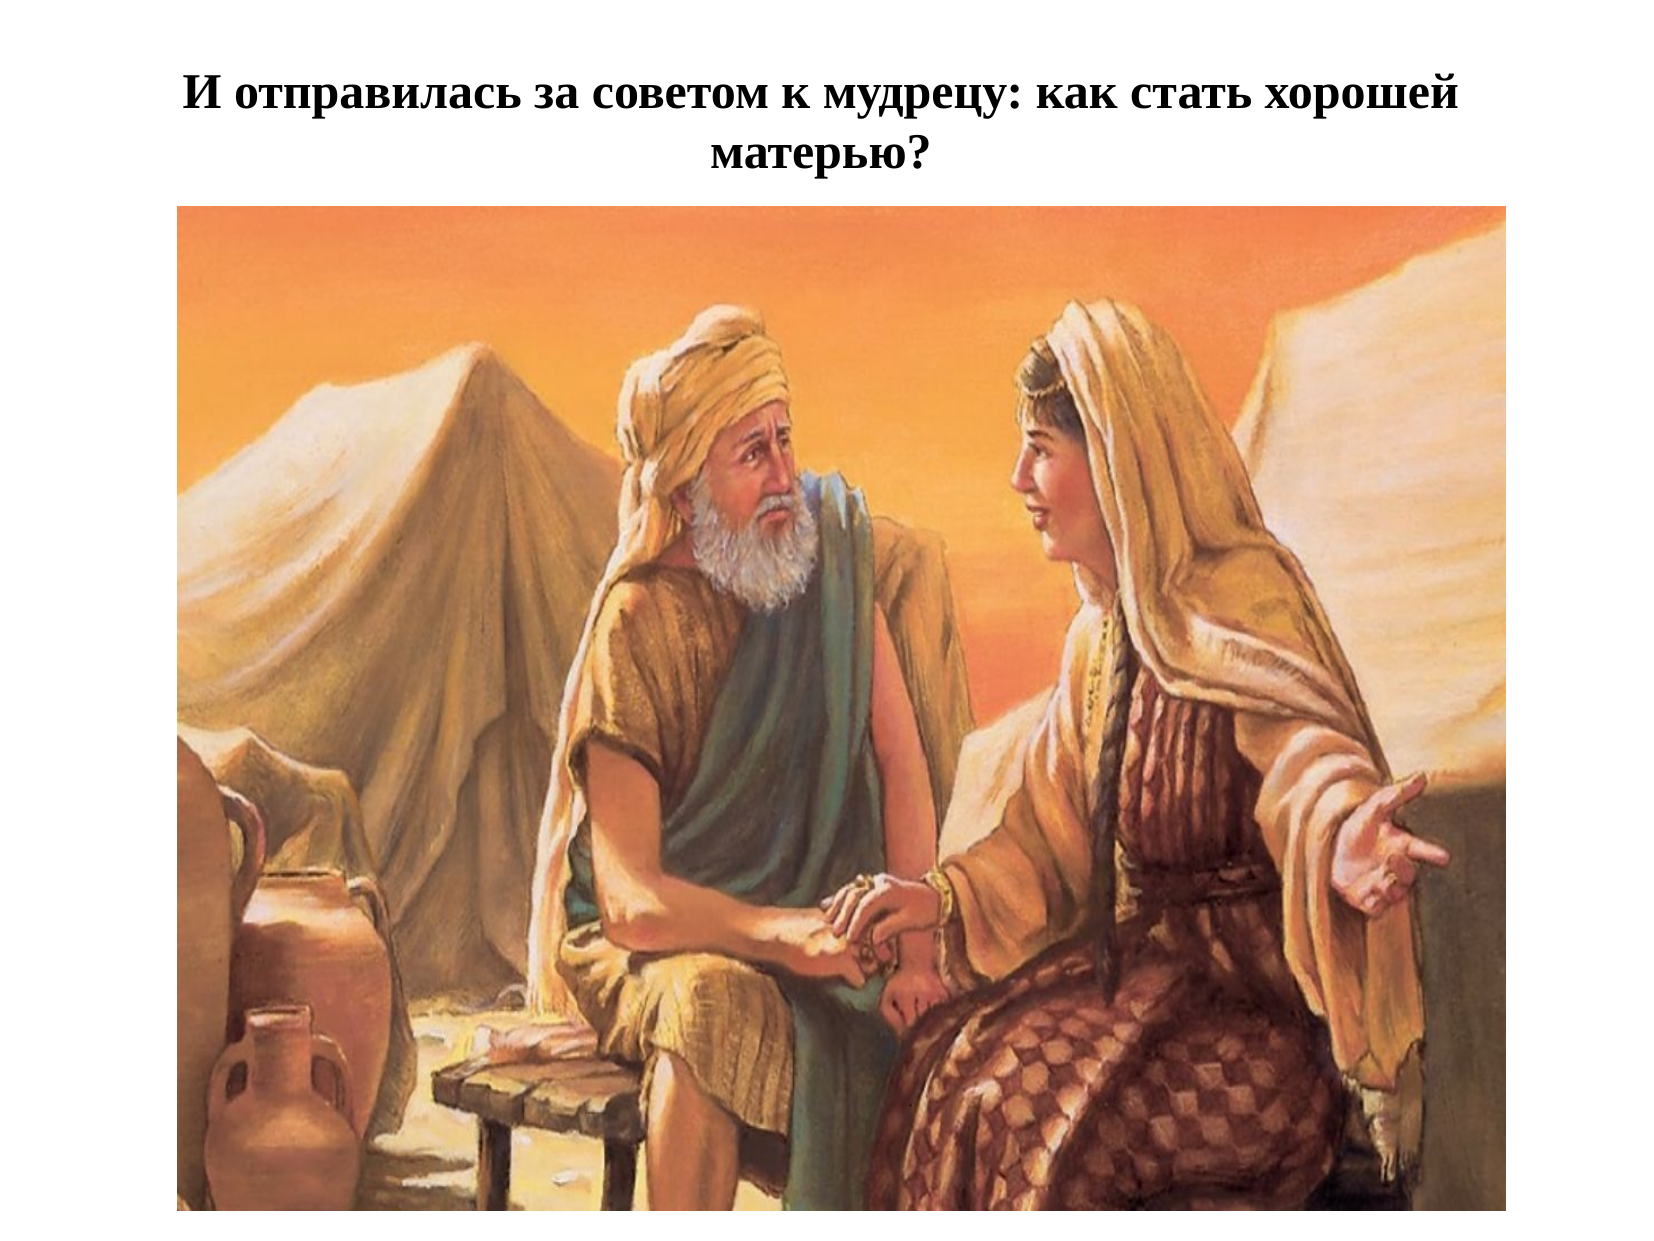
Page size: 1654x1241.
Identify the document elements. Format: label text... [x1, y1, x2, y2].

title И отправилась за советом к мудрецу: как стать хорошей матерью? [76, 0, 1565, 237]
picture [177, 206, 1506, 1211]
